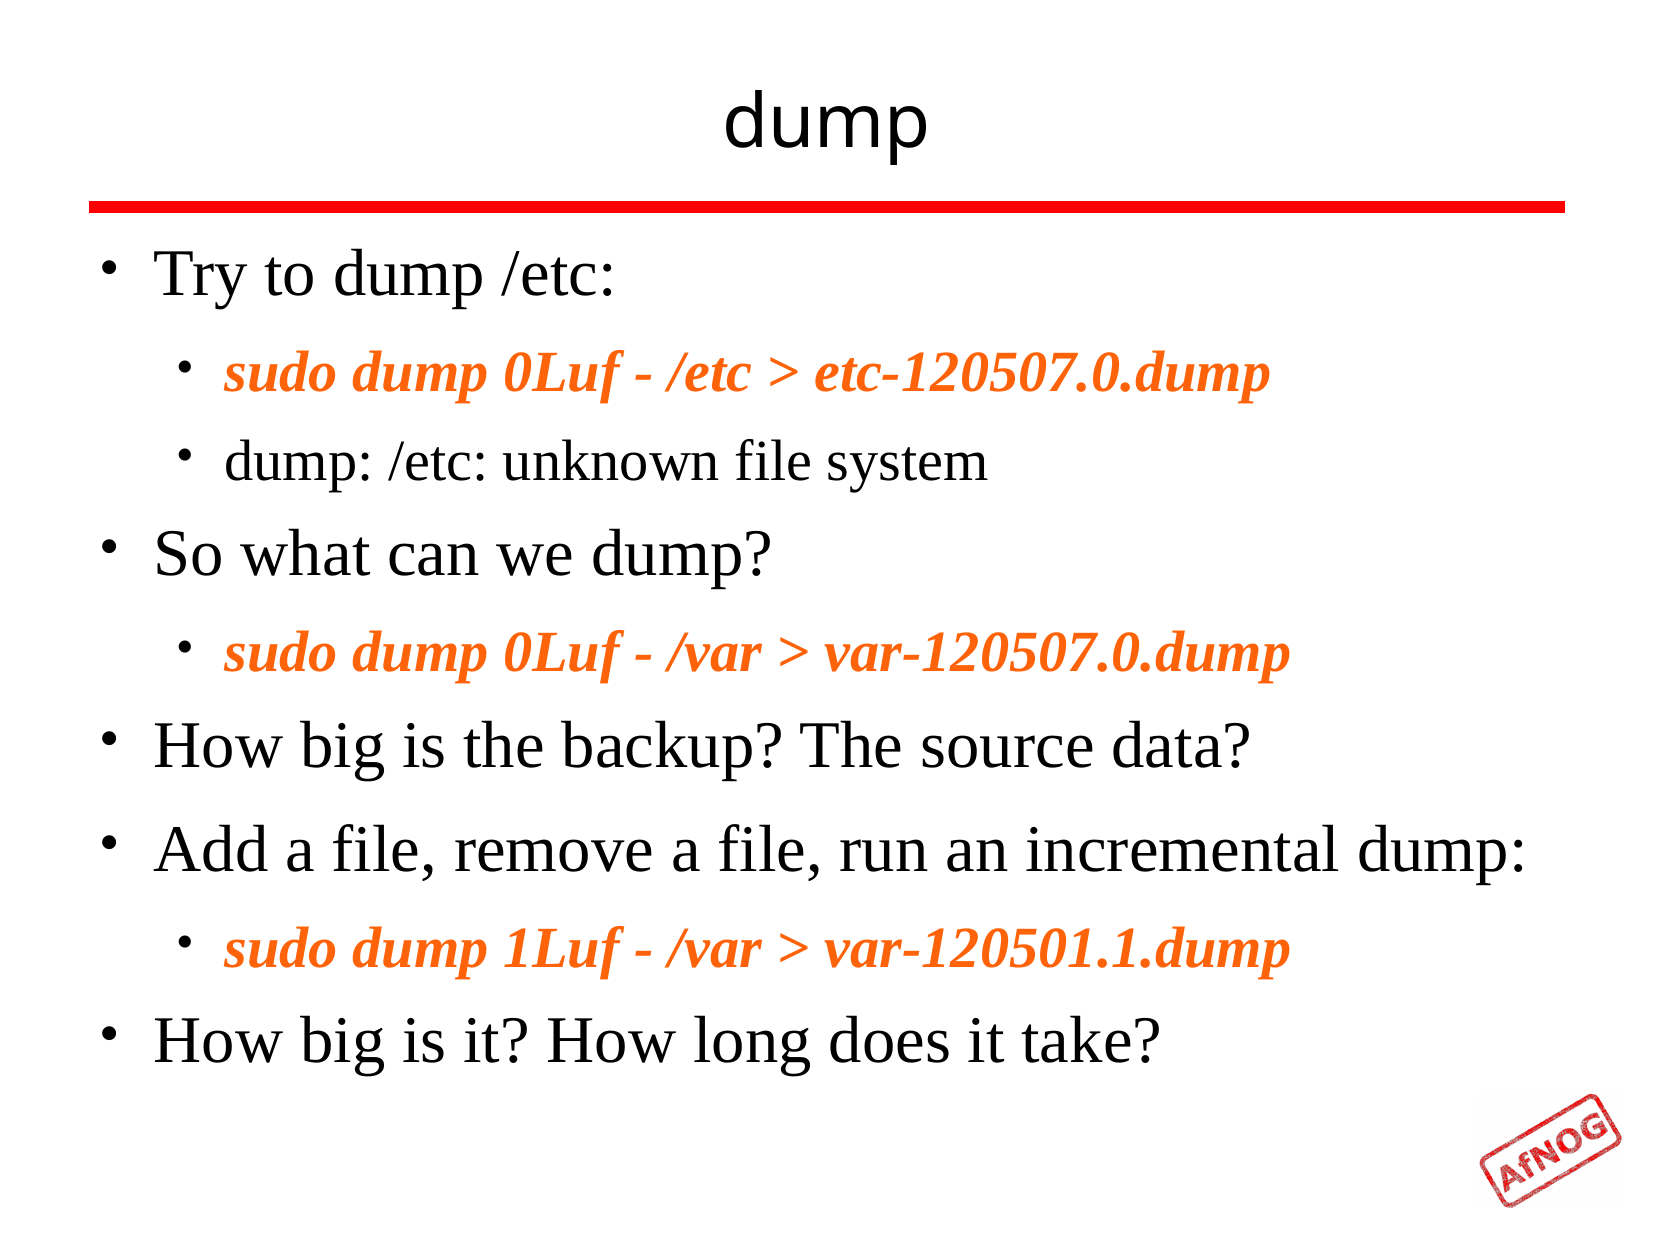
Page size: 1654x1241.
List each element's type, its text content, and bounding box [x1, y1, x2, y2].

list Try to dump /etc: sudo dump 0Luf - /etc > etc-120507.0.dump dump: /etc: unknown file system So what can we dump? sudo dump 0Luf - /var > var-120507.0.dump How big is the backup? The source data? Add a file, remove a file, run an incremental dump: sudo dump 1Luf - /var > var-120501.1.dump How big is it? How long does it take? [82, 236, 1571, 1123]
picture [1476, 1090, 1625, 1211]
title dump [88, 29, 1565, 207]
